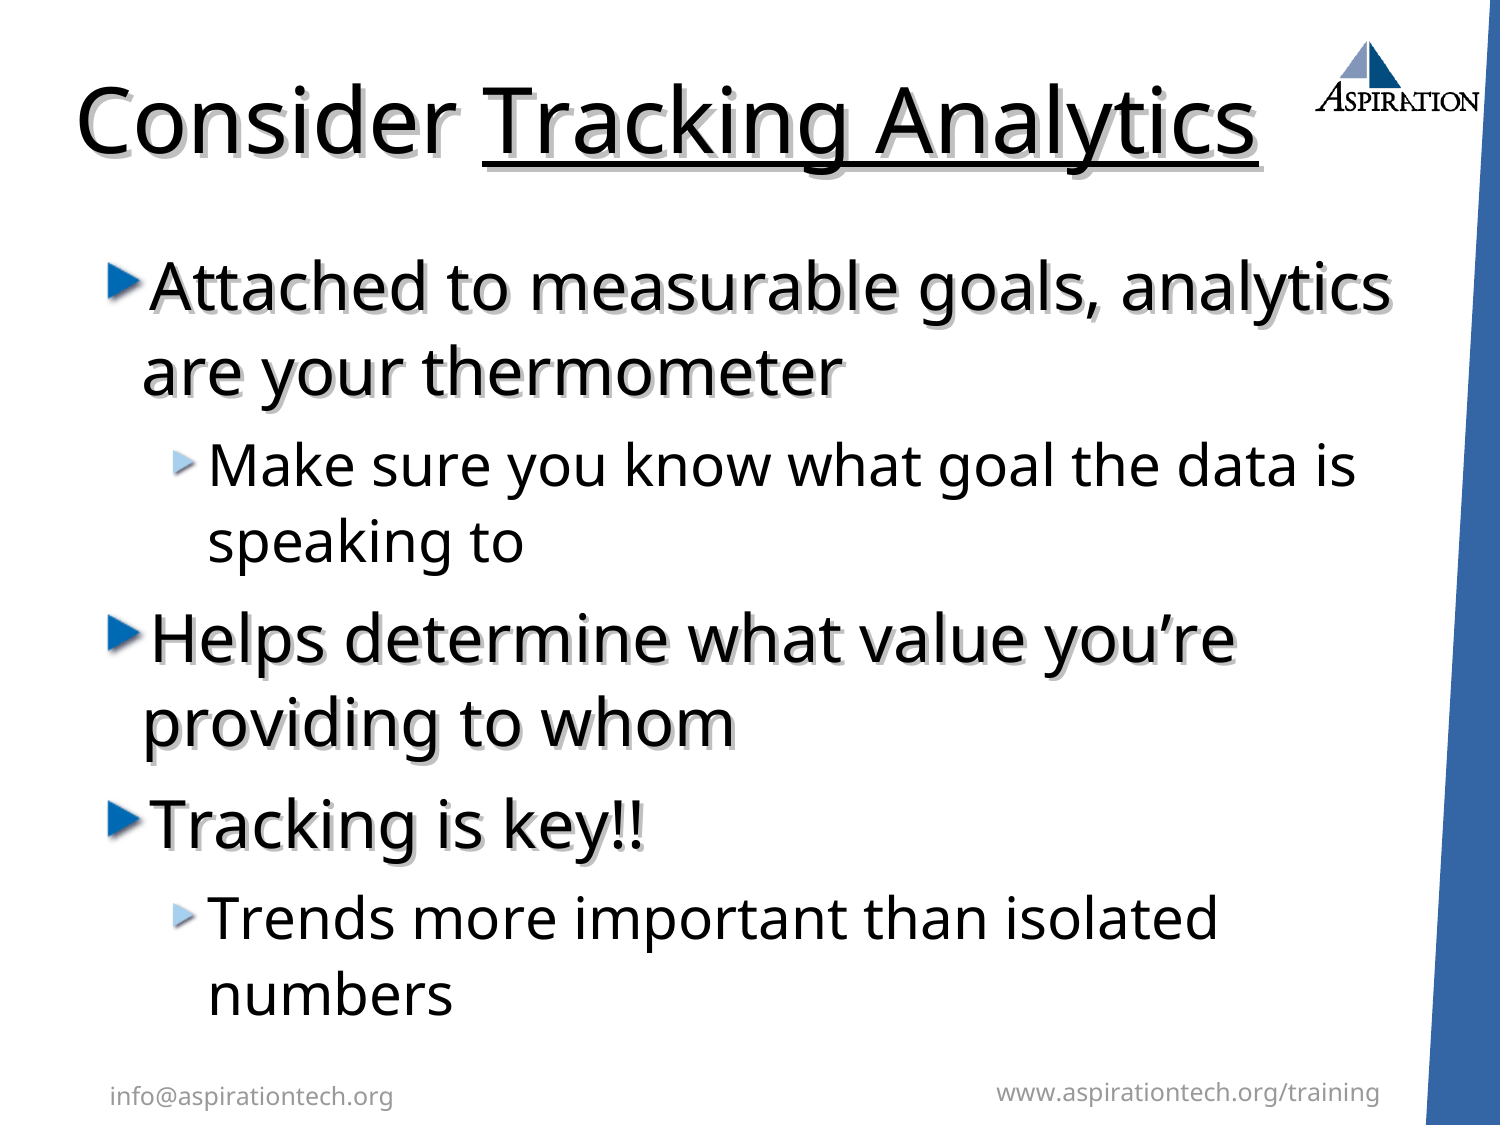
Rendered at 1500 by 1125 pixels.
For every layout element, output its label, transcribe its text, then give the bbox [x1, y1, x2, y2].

list Attached to measurable goals, analytics are your thermometer Make sure you know what goal the data is speaking to Helps determine what value you’re providing to whom Tracking is key!! Trends more important than isolated numbers [49, 238, 1447, 952]
picture [1315, 41, 1480, 120]
title Consider Tracking Analytics [49, 19, 1284, 206]
